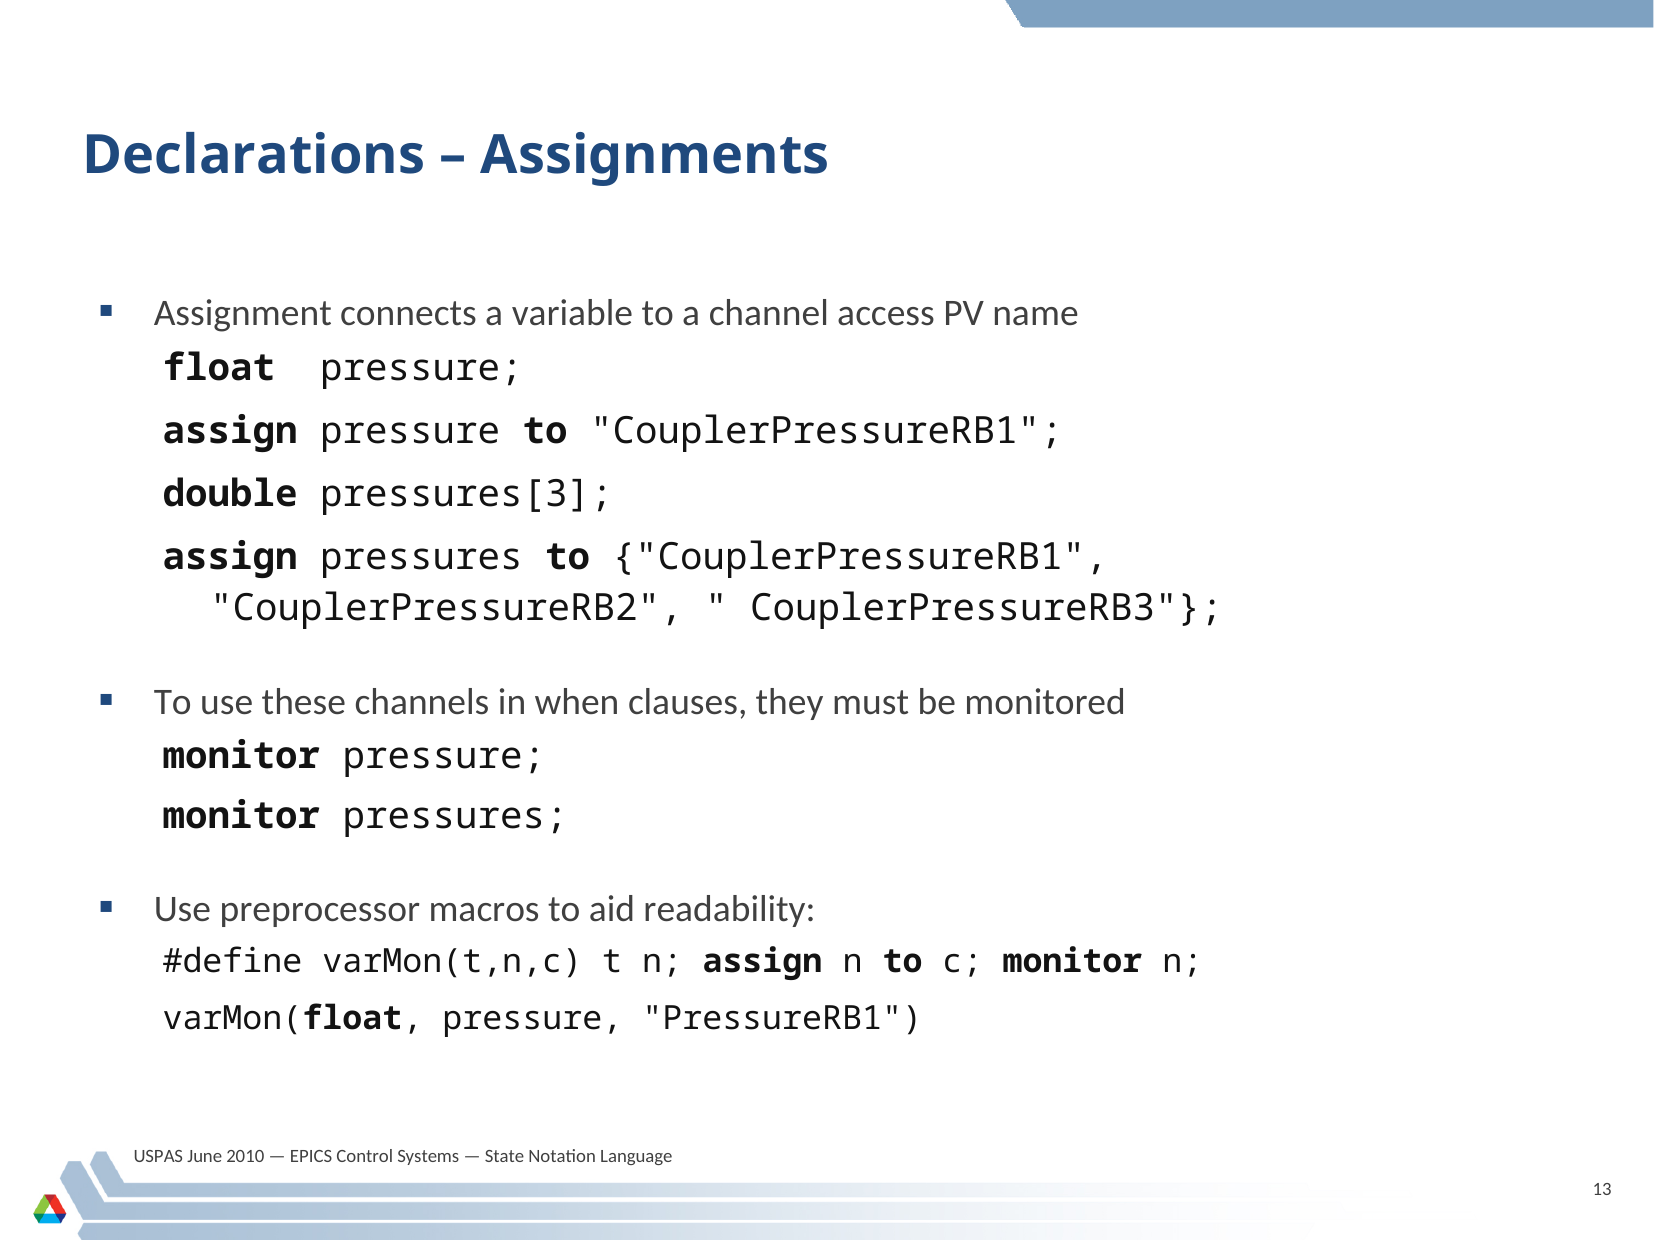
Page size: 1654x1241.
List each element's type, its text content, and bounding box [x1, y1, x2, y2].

picture [0, 1143, 1654, 1240]
picture [0, 0, 1654, 29]
list Assignment connects a variable to a channel access PV name float pressure; assign pressure to "CouplerPressureRB1"; double pressures[3]; assign pressures to {"CouplerPressureRB1", "CouplerPressureRB2", " CouplerPressureRB3"}; To use these channels in when clauses, they must be monitored monitor pressure; monitor pressures; Use preprocessor macros to aid readability: #define varMon(t,n,c) t n; assign n to c; monitor n; varMon(float, pressure, "PressureRB1") [82, 289, 1571, 1124]
title Declarations – Assignments [82, 49, 1571, 257]
